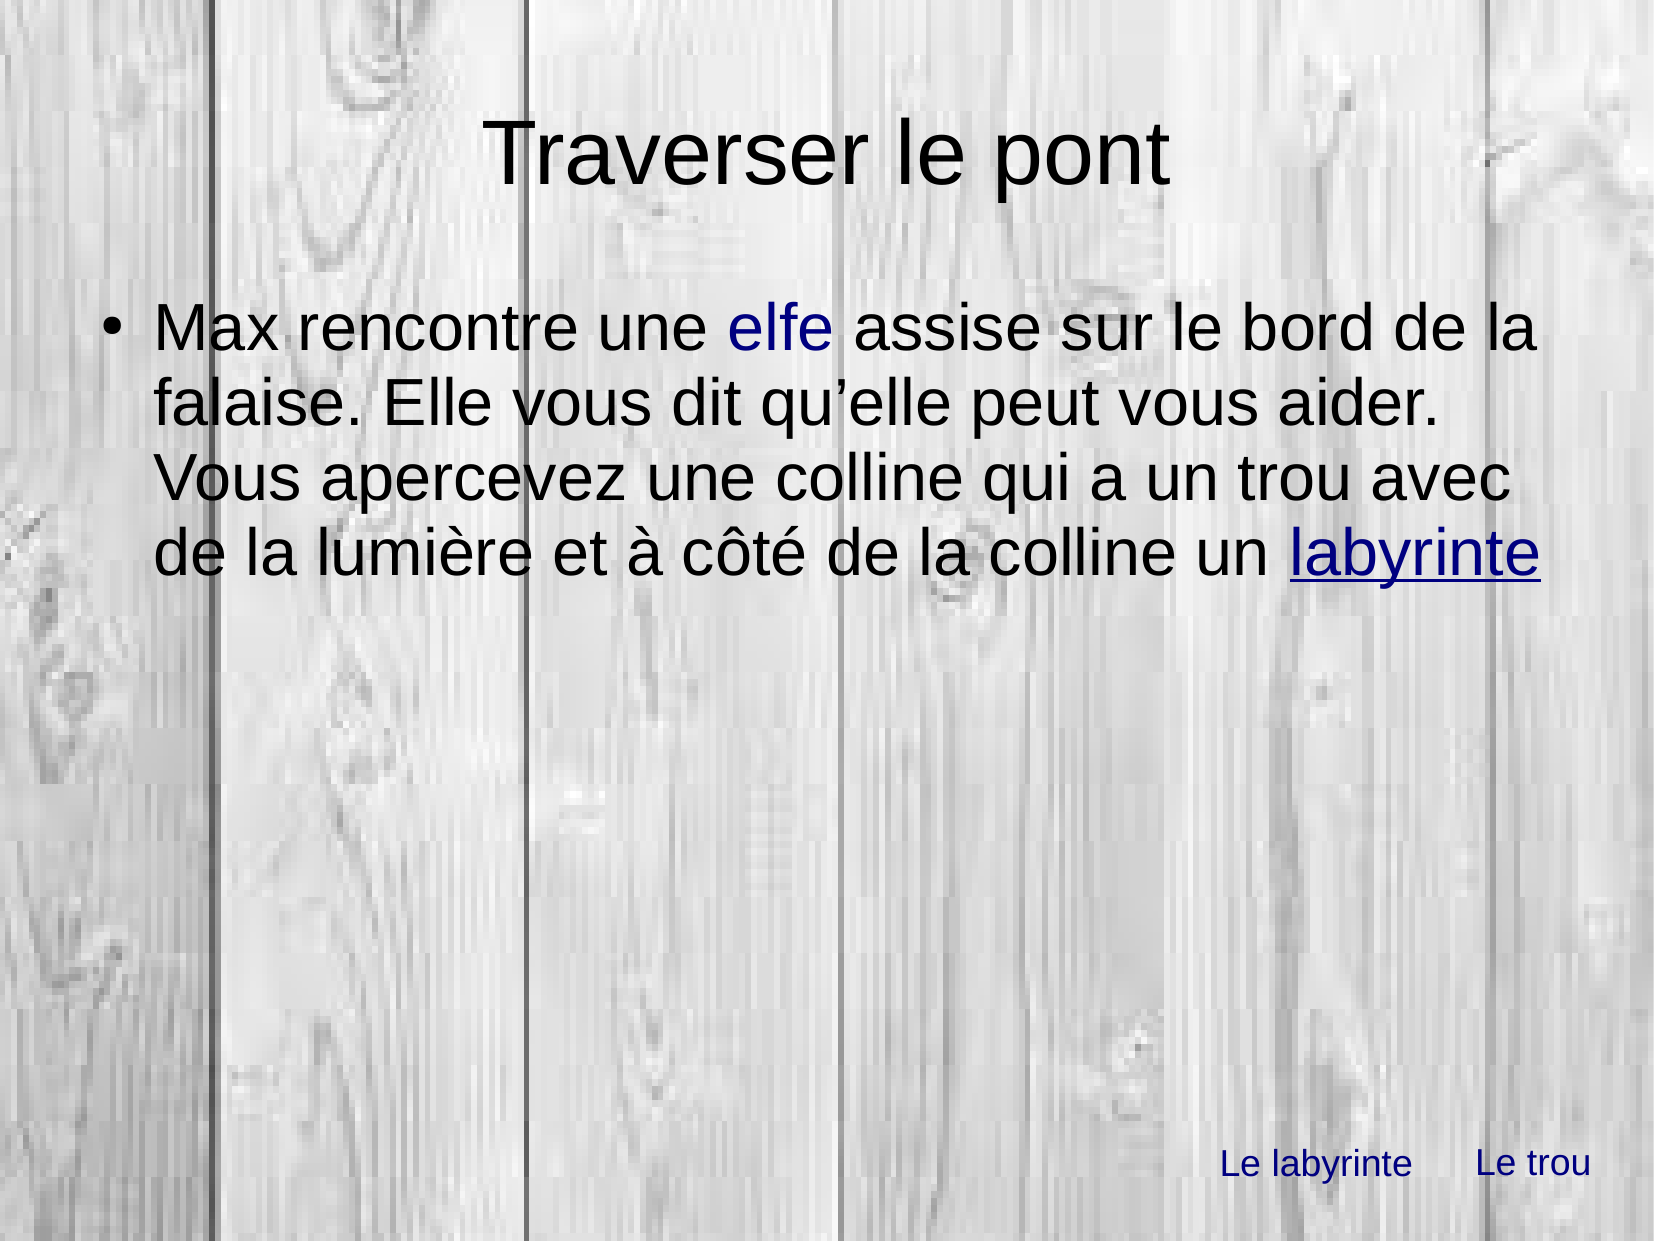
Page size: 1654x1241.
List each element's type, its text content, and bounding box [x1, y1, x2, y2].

picture [0, 0, 1654, 1241]
text_box Le labyrinte [1204, 1134, 1449, 1205]
text_box Le trou [1460, 1133, 1607, 1204]
title Traverser le pont [82, 49, 1571, 257]
list Max rencontre une elfe assise sur le bord de la falaise. Elle vous dit qu’elle peut vous aider. Vous apercevez une colline qui a un trou avec de la lumière et à côté de la colline un labyrinte [82, 290, 1571, 1010]
